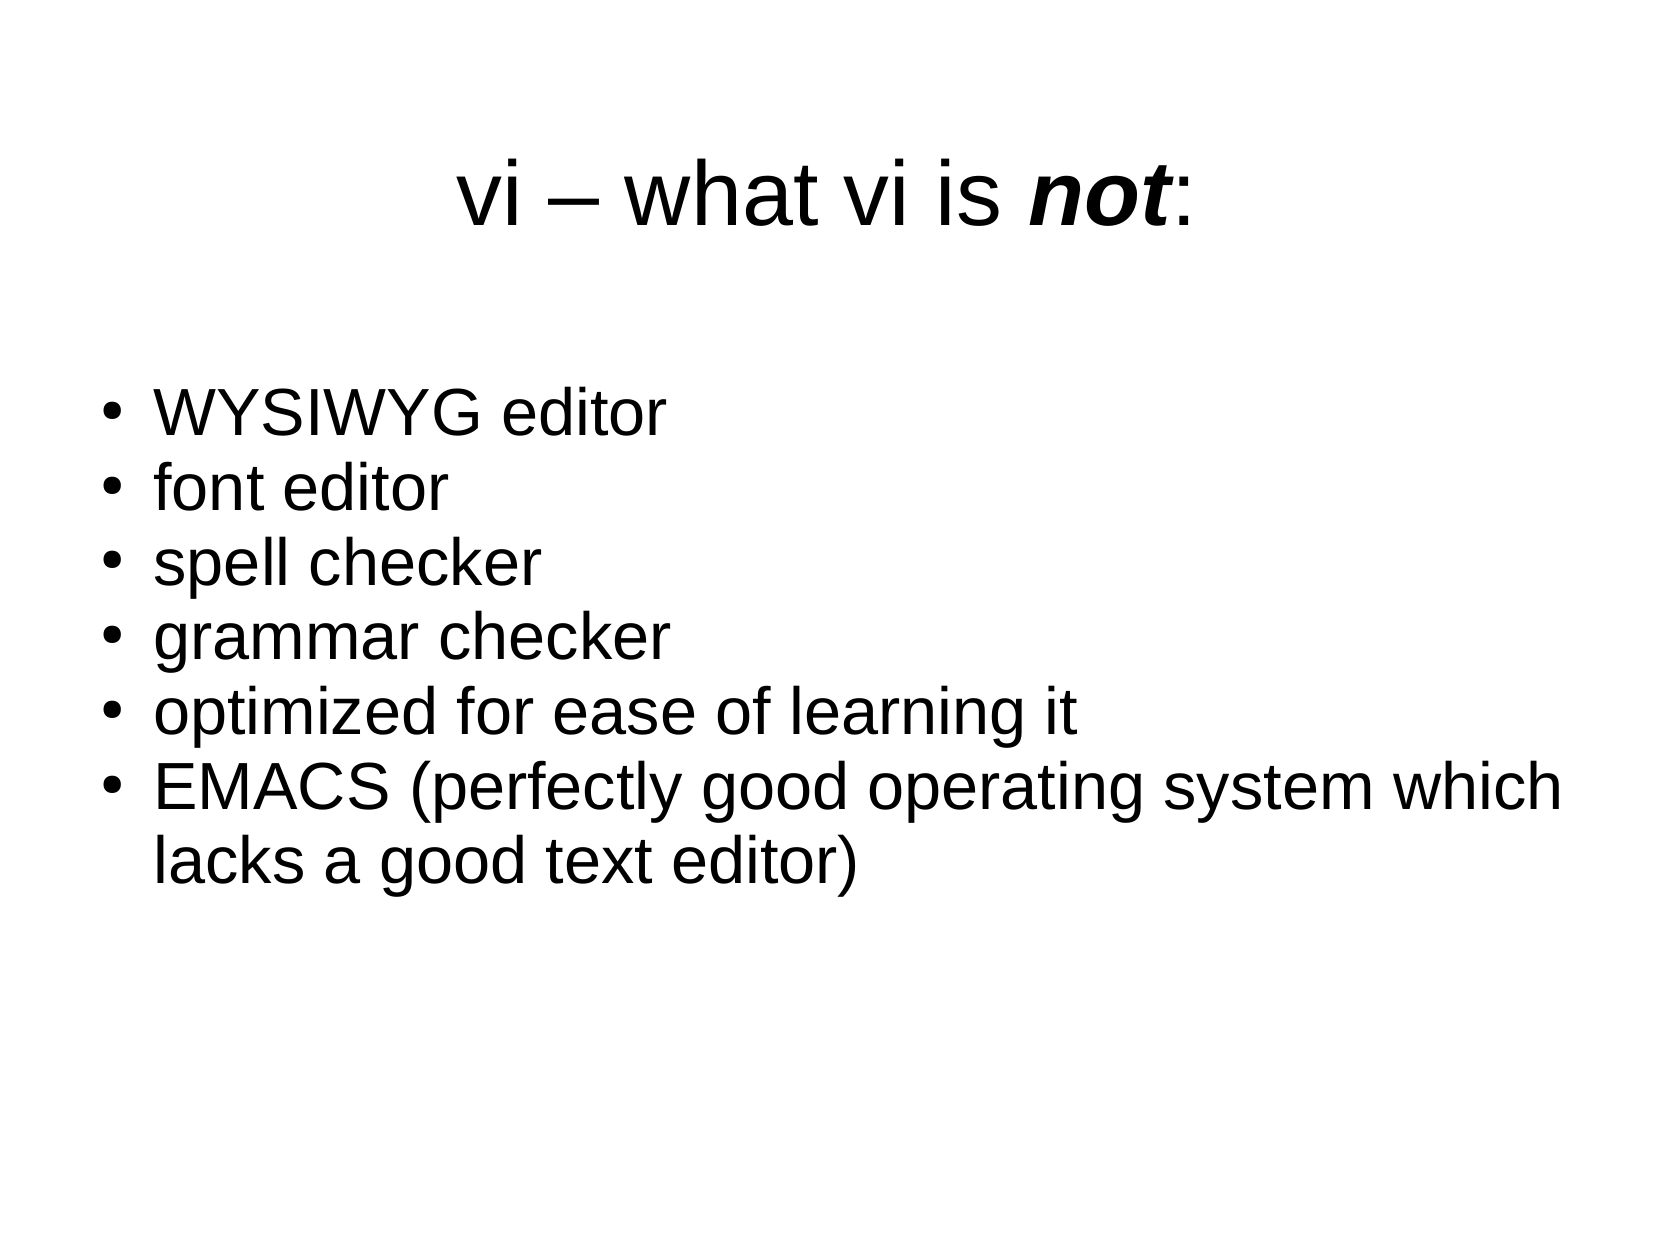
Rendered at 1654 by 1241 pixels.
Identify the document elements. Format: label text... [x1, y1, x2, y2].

title vi – what vi is not: [82, 50, 1571, 338]
list WYSIWYG editor font editor spell checker grammar checker optimized for ease of learning it EMACS (perfectly good operating system which lacks a good text editor) [82, 375, 1571, 1094]
